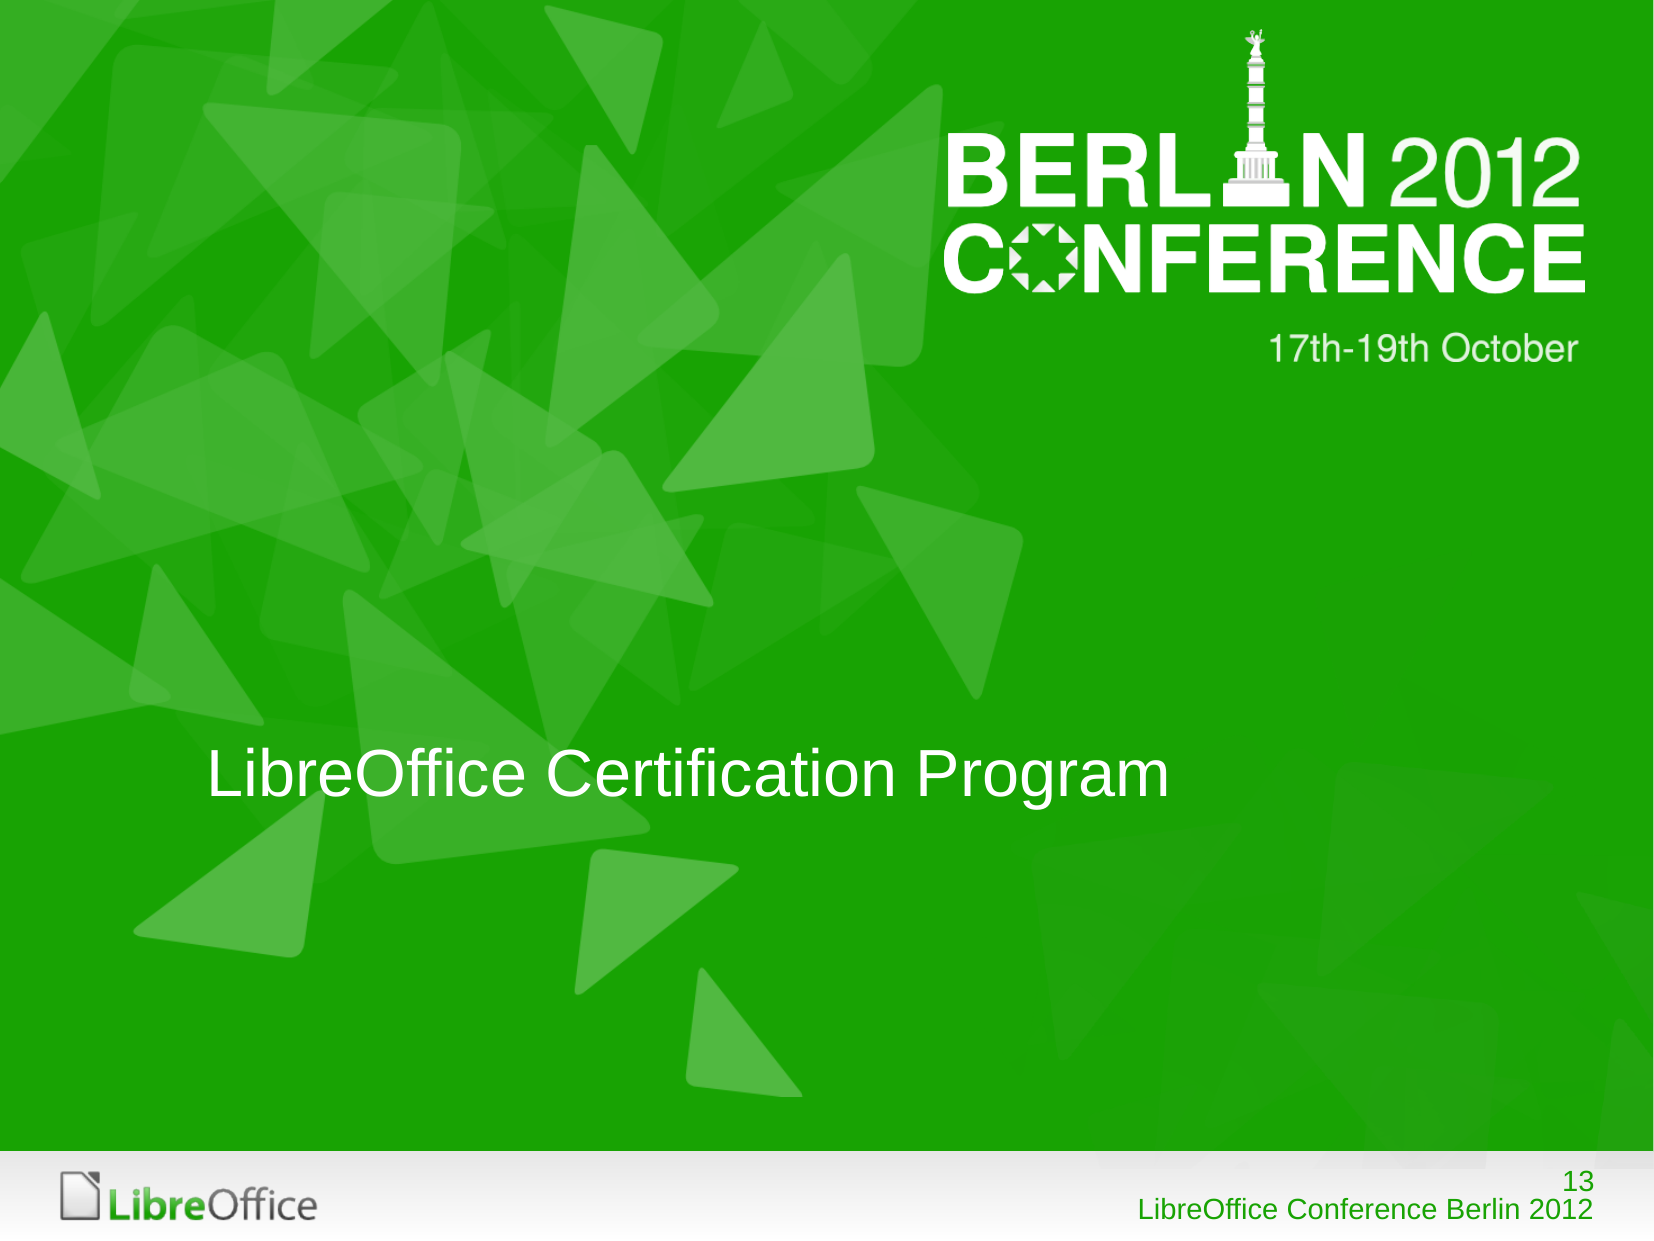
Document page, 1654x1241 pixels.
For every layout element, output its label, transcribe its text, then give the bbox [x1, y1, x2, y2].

title LibreOffice Certification Program [206, 685, 1477, 863]
picture [0, 0, 1654, 1169]
picture [41, 1152, 337, 1240]
